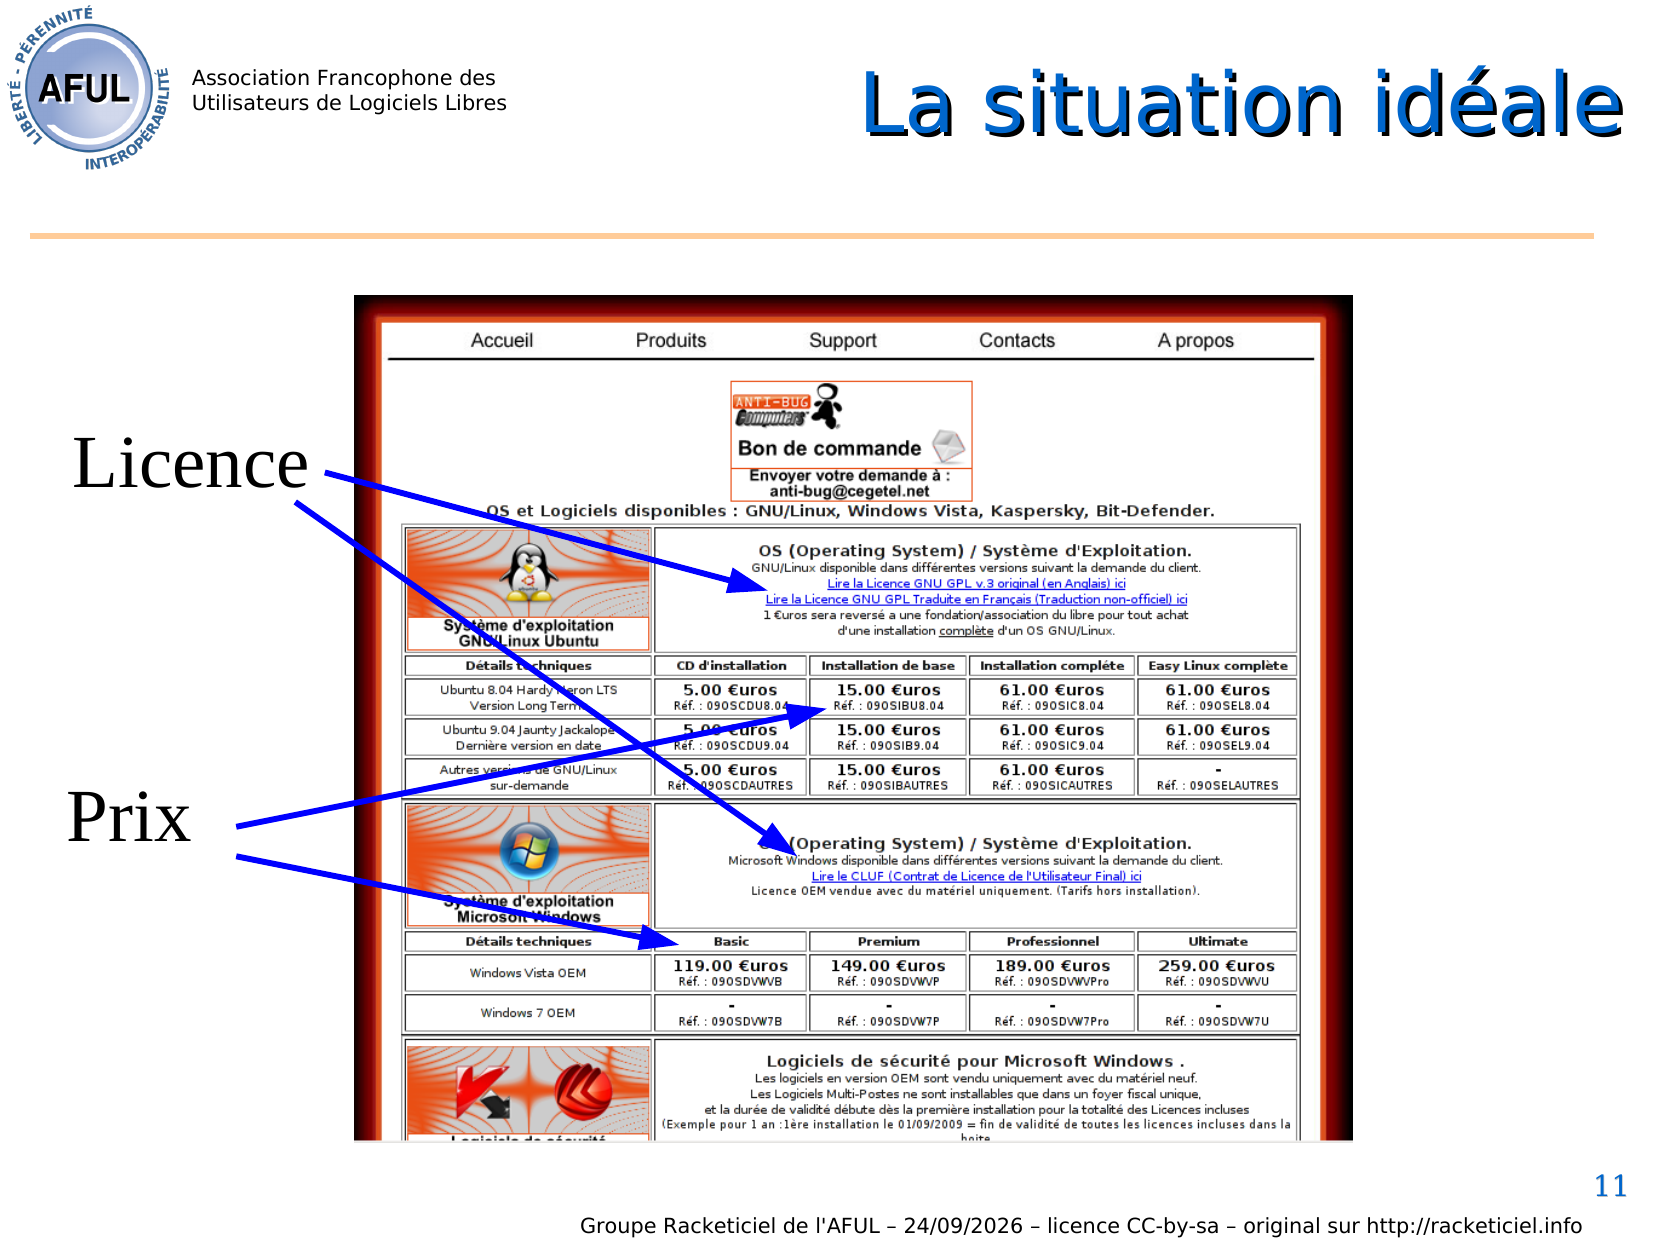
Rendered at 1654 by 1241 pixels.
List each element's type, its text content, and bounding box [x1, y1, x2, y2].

text_box Licence [58, 413, 325, 519]
title La situation idéale [501, 7, 1625, 200]
text_box Prix [52, 767, 207, 874]
picture [0, 0, 178, 178]
picture [354, 295, 1353, 1144]
picture [354, 548, 631, 800]
